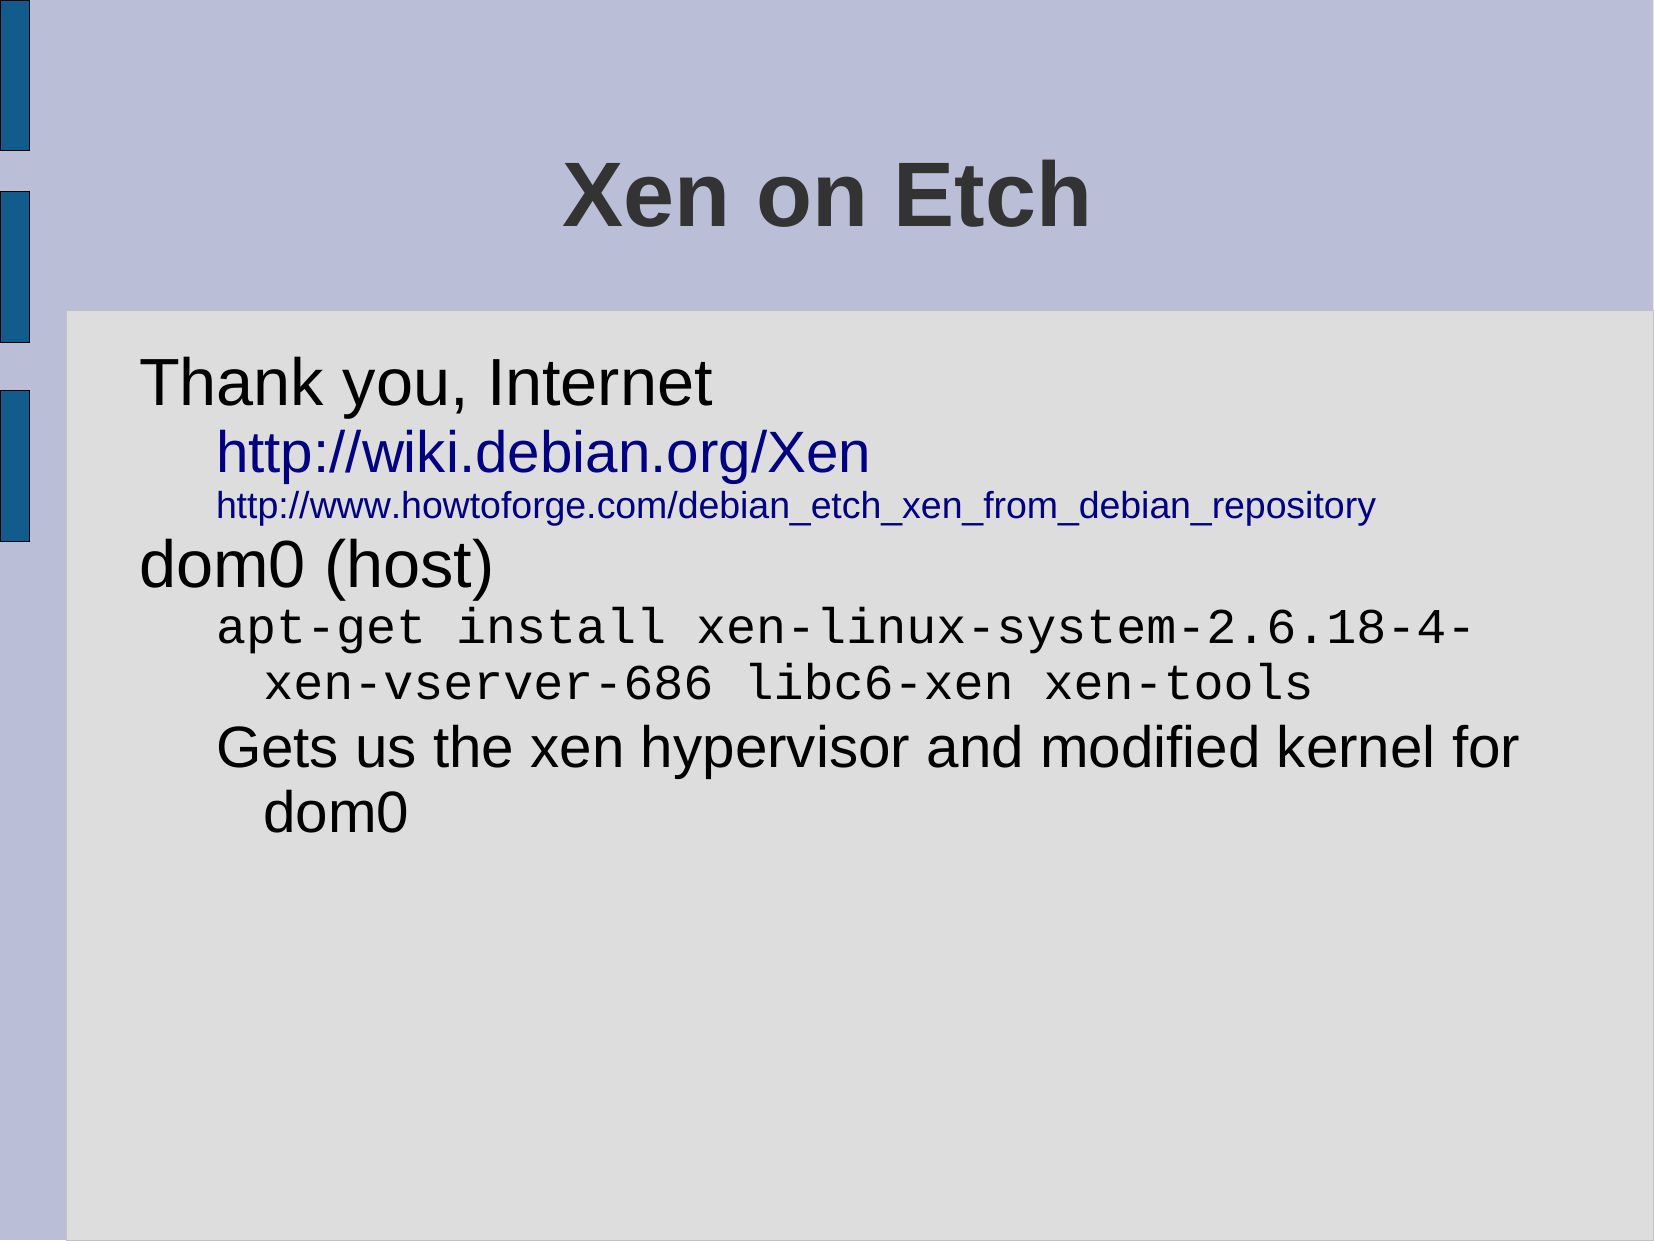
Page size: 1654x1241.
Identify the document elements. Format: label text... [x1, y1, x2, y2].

list Thank you, Internet http://wiki.debian.org/Xen http://www.howtoforge.com/debian_etch_xen_from_debian_repository dom0 (host) apt-get install xen-linux-system-2.6.18-4-xen-vserver-686 libc6-xen xen-tools Gets us the xen hypervisor and modified kernel for dom0 [121, 344, 1534, 1127]
title Xen on Etch [121, 91, 1534, 299]
